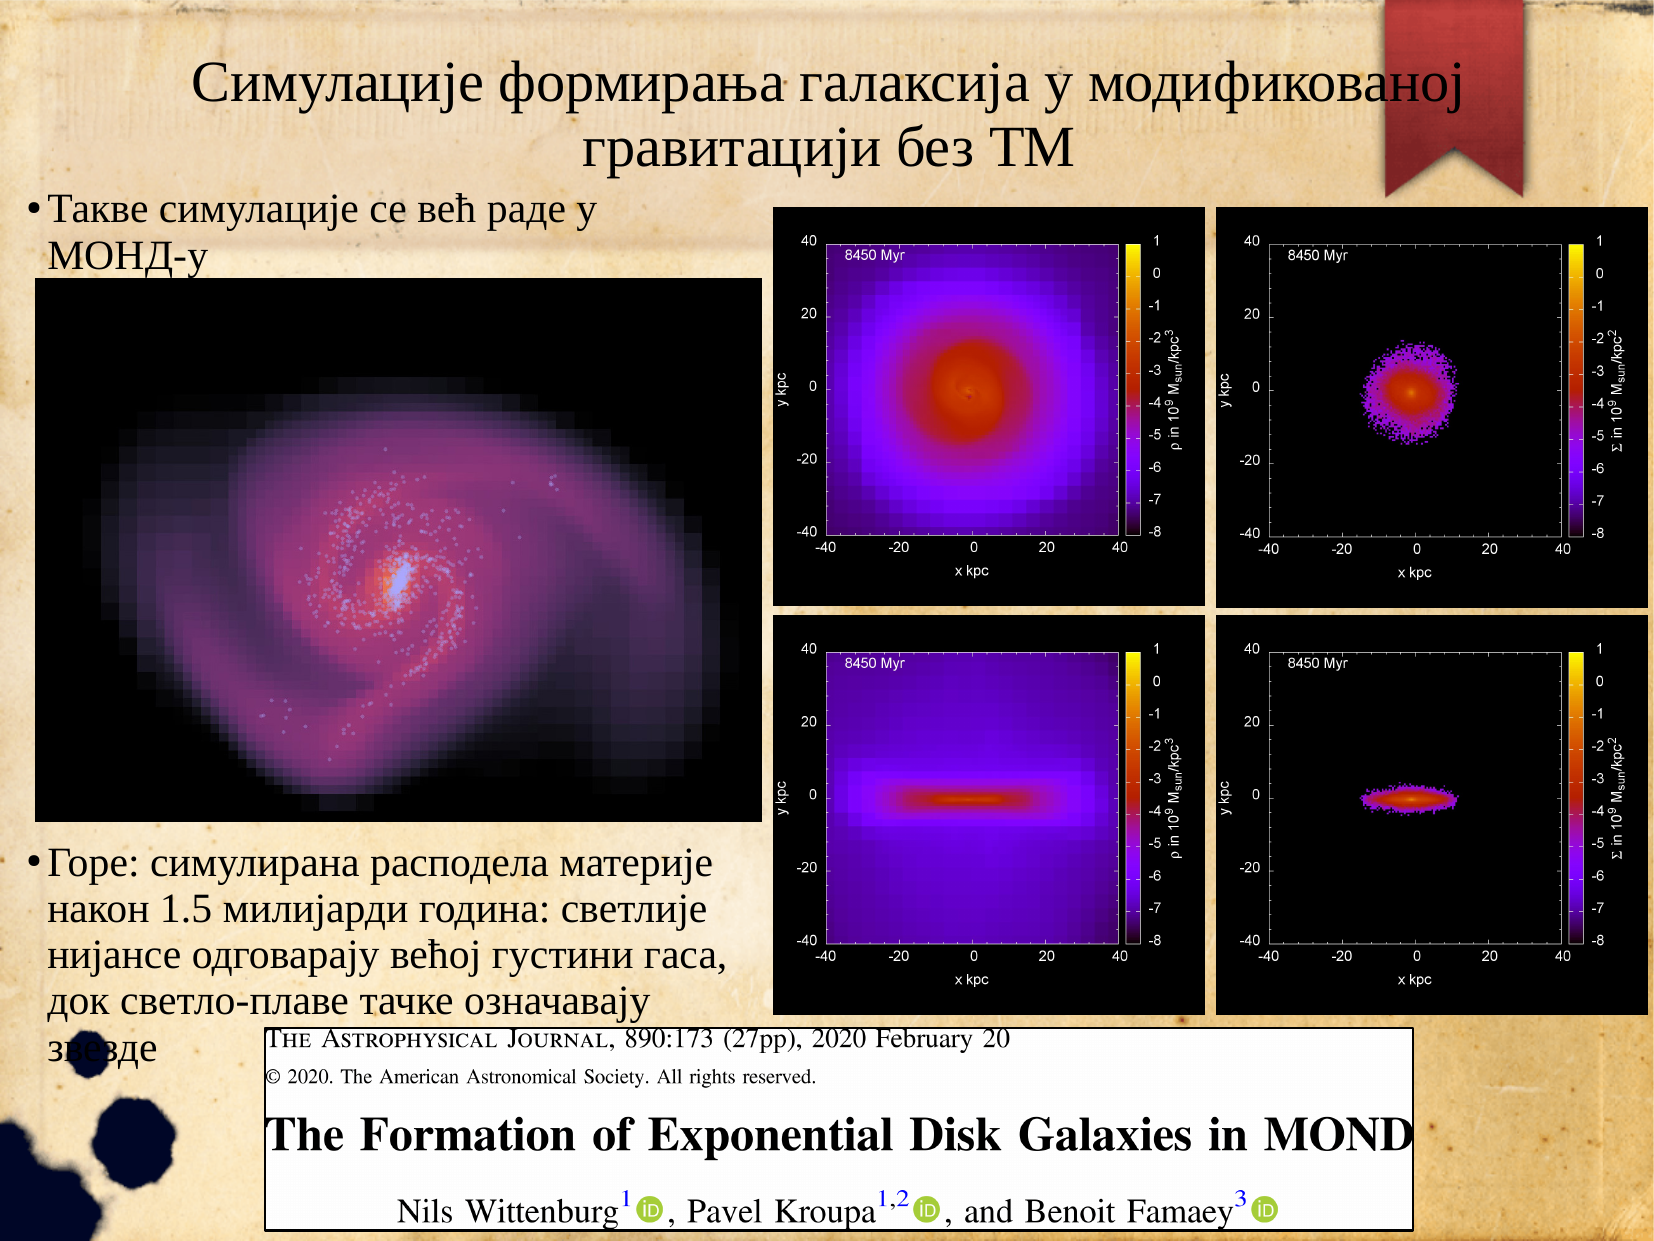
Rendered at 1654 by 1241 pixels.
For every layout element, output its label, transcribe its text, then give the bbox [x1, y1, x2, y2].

picture [0, 0, 1654, 1241]
text_box Такве симулације се већ раде у МОНД-у Горе: симулирана расподела материје након 1.5 милијарди година: светлије нијансе одговарају већој густини гаса, док светло-плаве тачке означавају звезде [11, 178, 762, 1078]
title Симулације формирања галаксија у модификованој гравитацији без ТМ [64, 49, 1594, 179]
